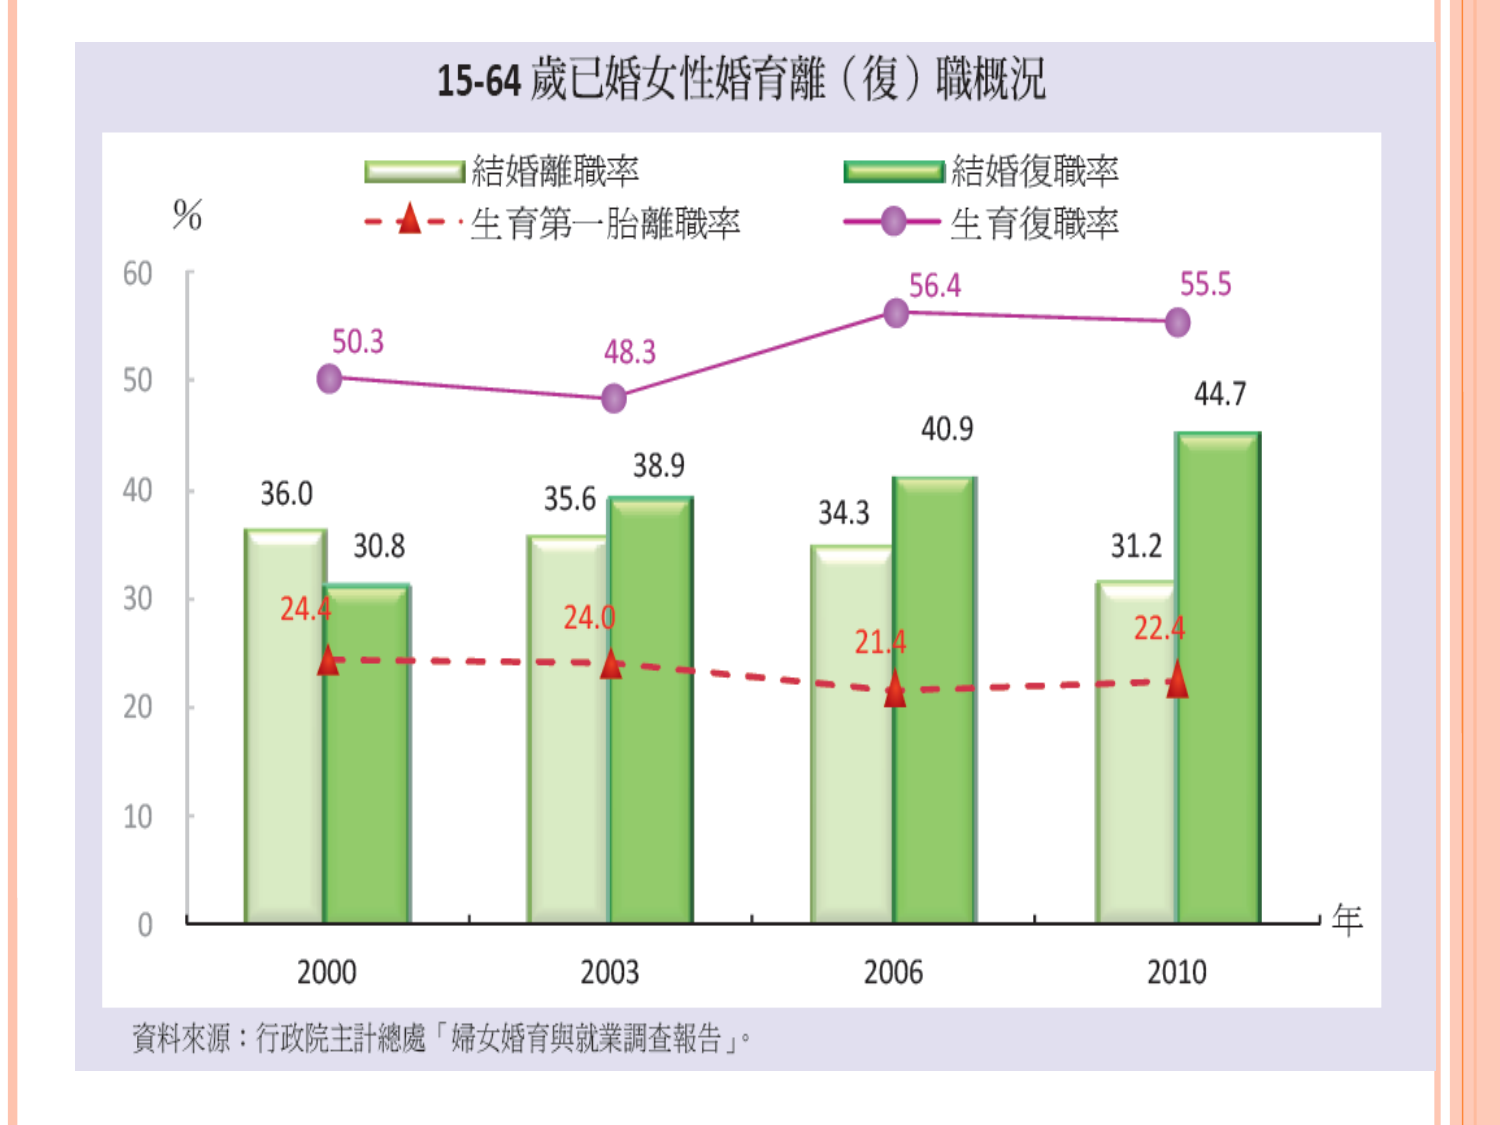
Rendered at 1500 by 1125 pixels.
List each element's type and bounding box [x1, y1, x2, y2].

picture [75, 42, 1436, 1071]
